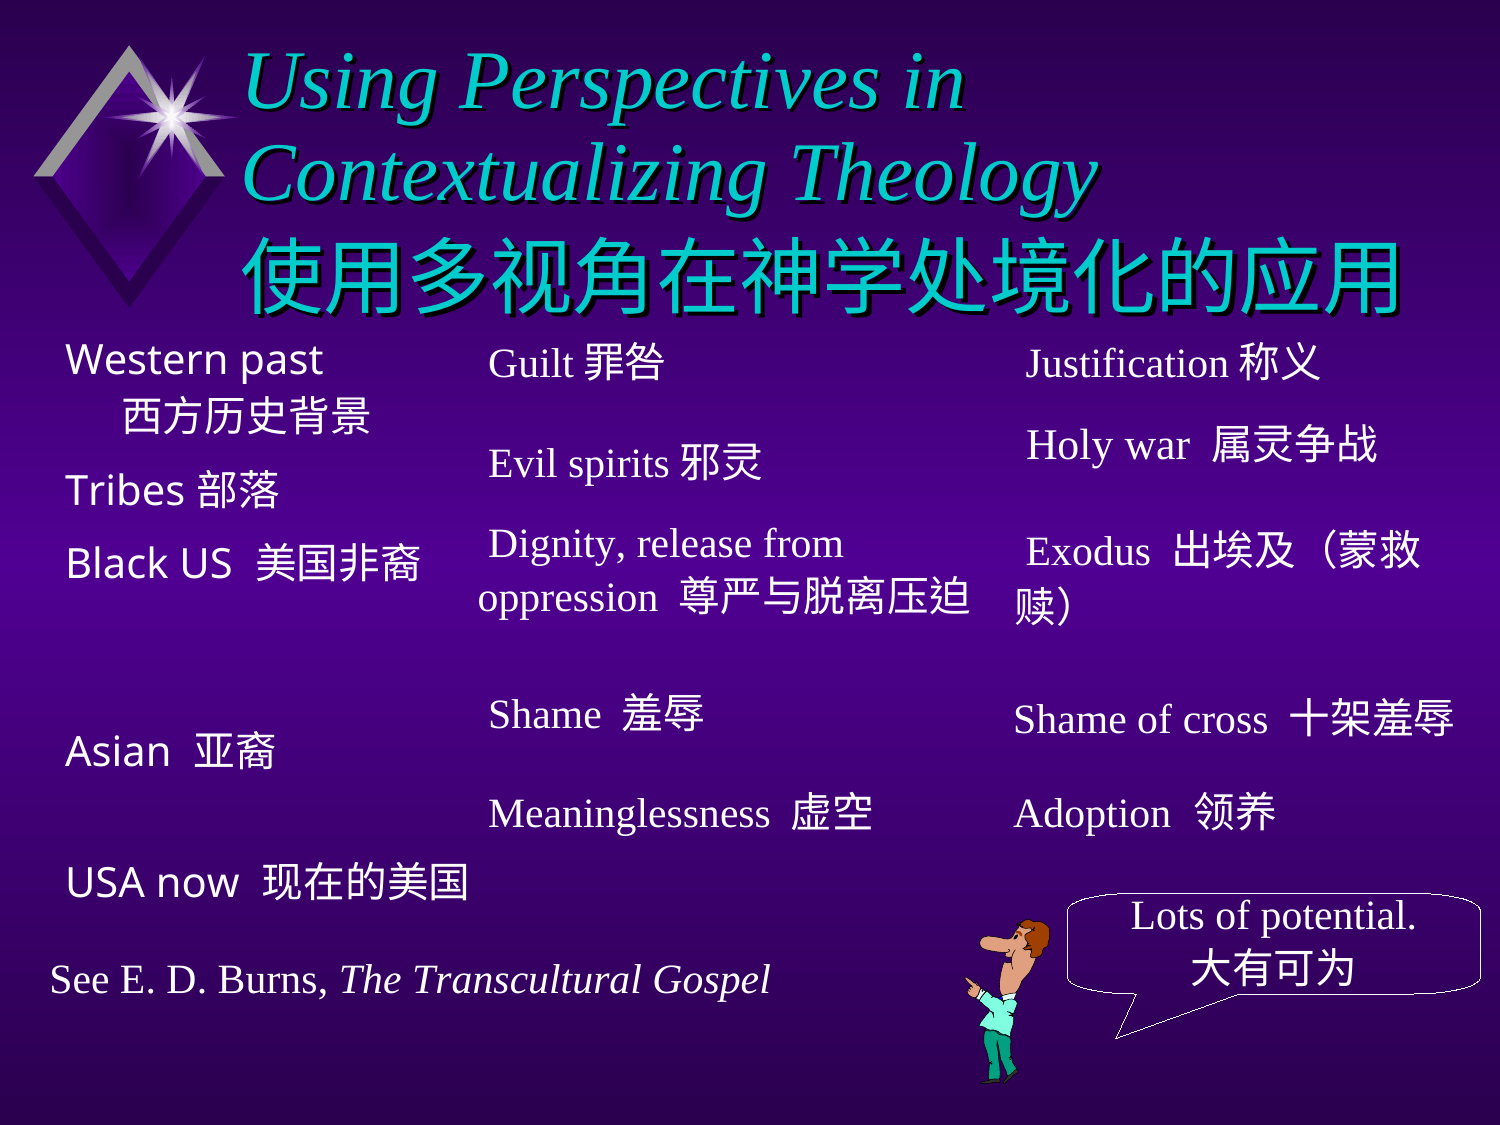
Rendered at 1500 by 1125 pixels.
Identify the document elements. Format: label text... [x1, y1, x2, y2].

text_box Meaninglessness 虚空 [462, 775, 987, 848]
text_box Lots of potential. 大有可为 [1067, 893, 1481, 1039]
text_box Exodus 出埃及（蒙救赎） [999, 513, 1438, 643]
text_box Dignity, release from oppression 尊严与脱离压迫 [462, 513, 999, 632]
text_box See E. D. Burns, The Transcultural Gospel [34, 948, 932, 1093]
text_box Evil spirits邪灵 [462, 425, 850, 498]
text_box Guilt罪咎 [462, 324, 788, 398]
title Using Perspectives in Contextualizing Theology 使用多视角在神学处境化的应用 [224, 0, 1483, 375]
text_box Shame of cross 十架羞辱 [987, 681, 1500, 754]
text_box Holy war 属灵争战 [999, 407, 1438, 480]
text_box Shame 羞辱 [462, 675, 788, 748]
text_box Justification称义 [999, 324, 1438, 398]
chart [964, 918, 1051, 1085]
text_box Adoption 领养 [987, 775, 1426, 848]
list Western past 西方历史背景 Tribes部落 Black US 美国非裔 Asian 亚裔 USA now 现在的美国 [49, 322, 538, 948]
